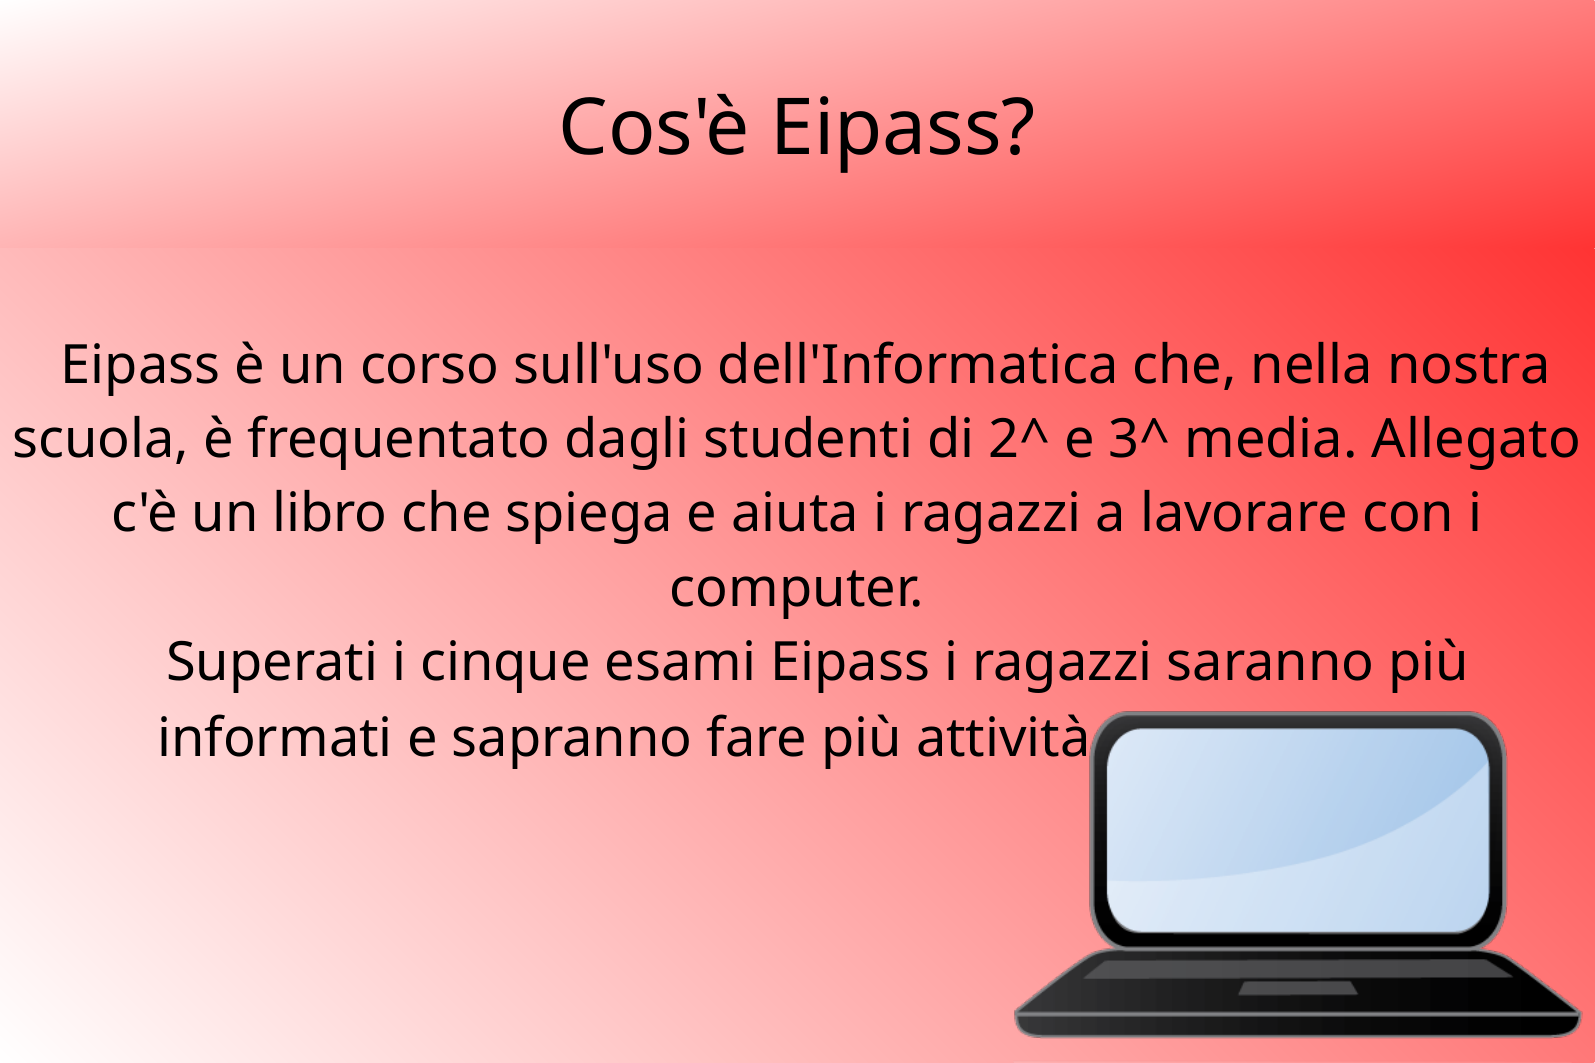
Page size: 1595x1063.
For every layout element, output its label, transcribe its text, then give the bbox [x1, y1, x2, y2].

subtitle Eipass è un corso sull'uso dell'Informatica che, nella nostra scuola, è frequentato dagli studenti di 2^ e 3^ media. Allegato c'è un libro che spiega e aiuta i ragazzi a lavorare con i computer. Superati i cinque esami Eipass i ragazzi saranno più informati e sapranno fare più attività al computer. [0, 248, 1595, 1063]
title Cos'è Eipass? [0, 0, 1595, 248]
picture [989, 688, 1595, 1063]
